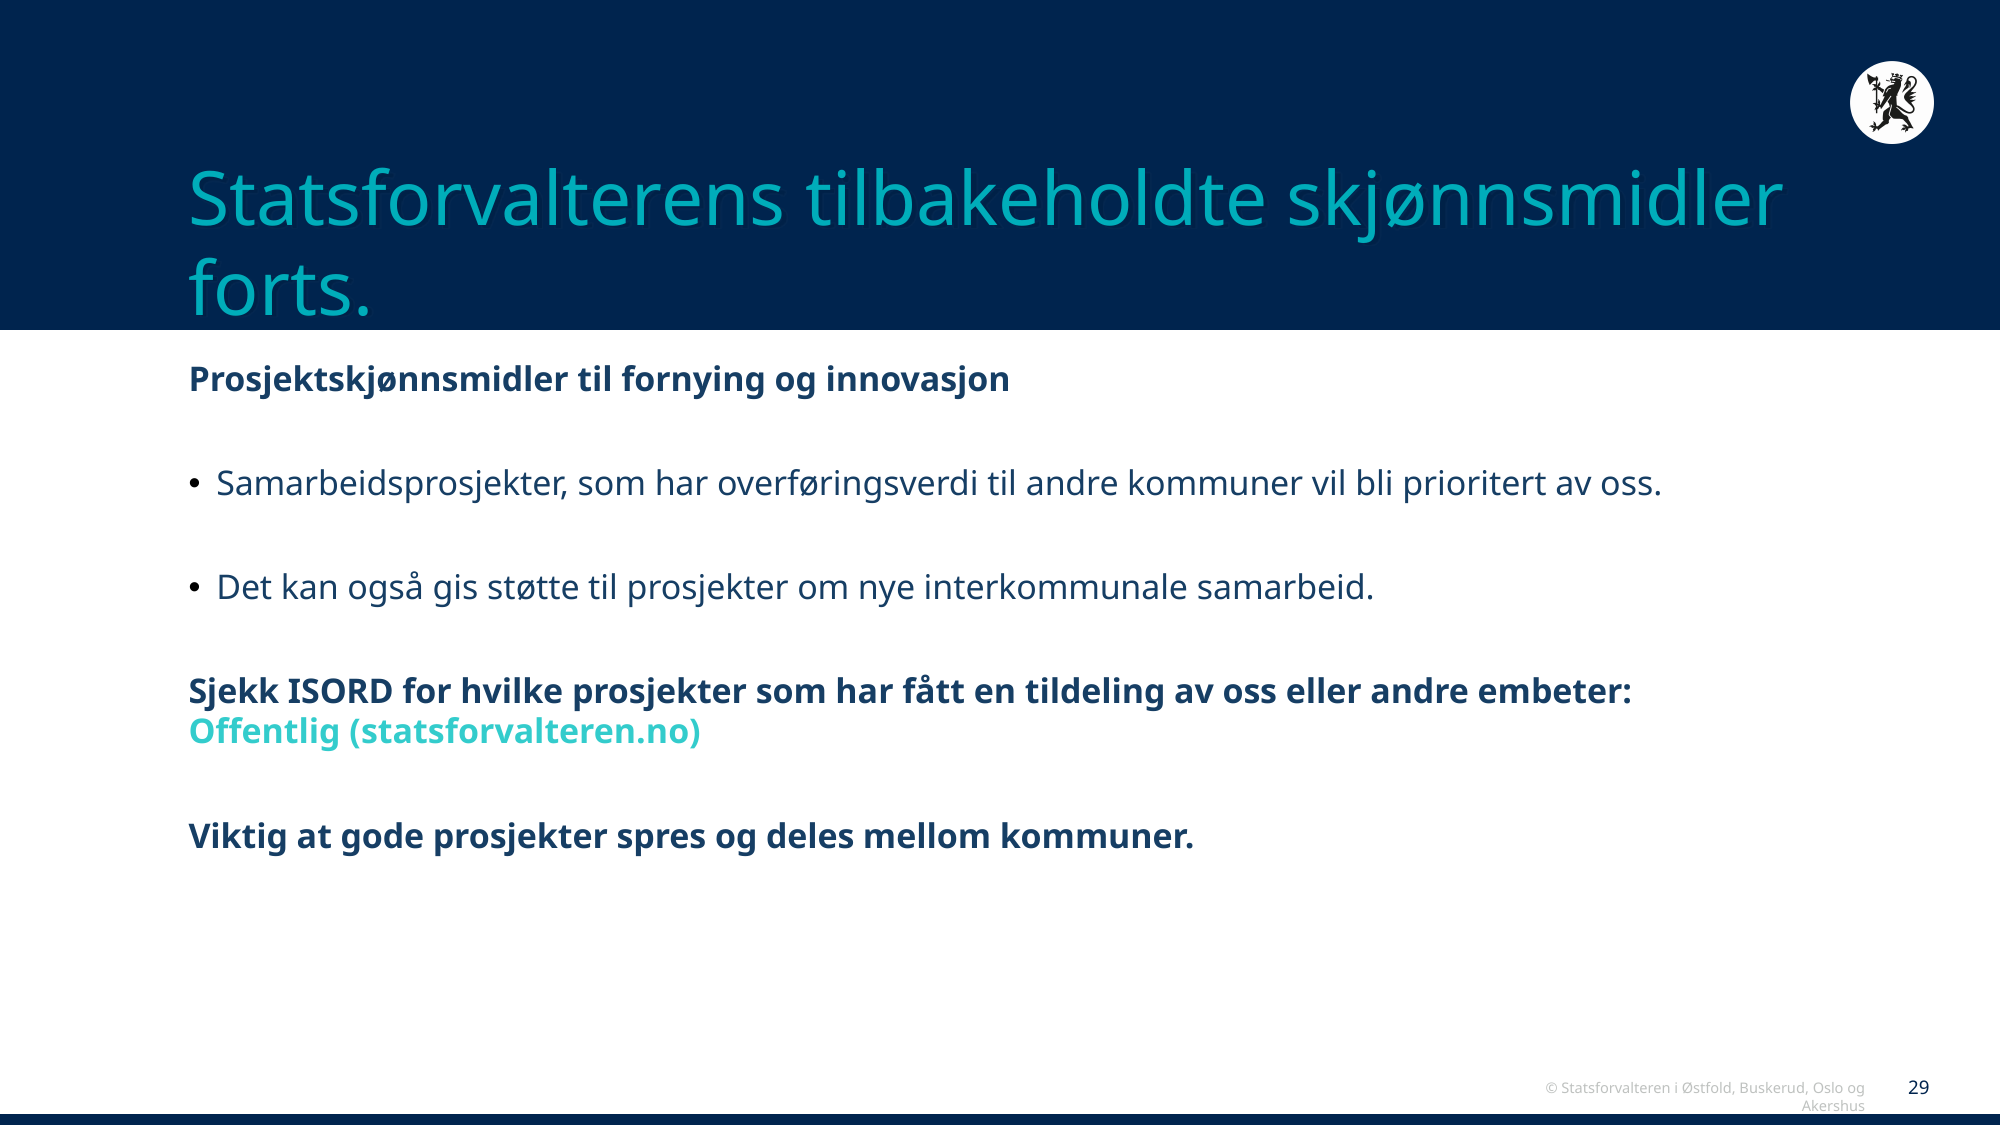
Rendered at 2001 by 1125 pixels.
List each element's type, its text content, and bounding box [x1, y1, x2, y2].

list Prosjektskjønnsmidler til fornying og innovasjon Samarbeidsprosjekter, som har overføringsverdi til andre kommuner vil bli prioritert av oss. Det kan også gis støtte til prosjekter om nye interkommunale samarbeid. Sjekk ISORD for hvilke prosjekter som har fått en tildeling av oss eller andre embeter: Offentlig (statsforvalteren.no) Viktig at gode prosjekter spres og deles mellom kommuner. [173, 355, 1827, 1036]
title Statsforvalterens tilbakeholdte skjønnsmidler forts. [173, 143, 1827, 320]
